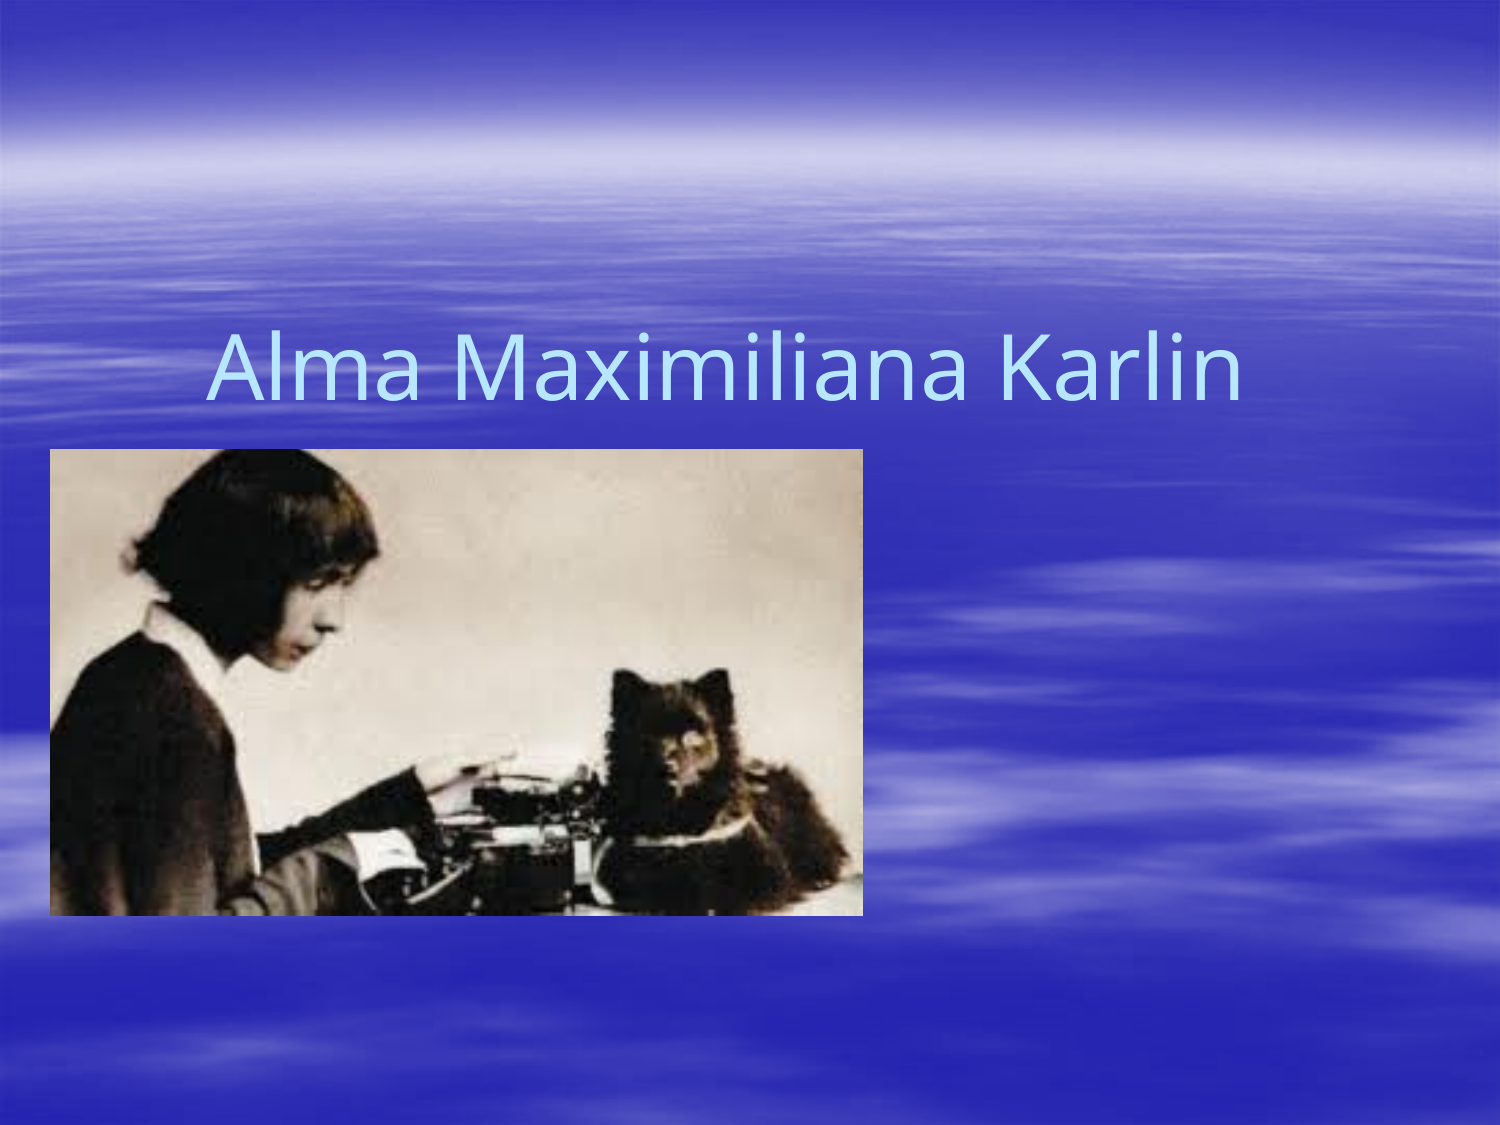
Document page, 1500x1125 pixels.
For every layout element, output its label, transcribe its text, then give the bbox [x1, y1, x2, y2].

title Alma Maximiliana Karlin [125, 262, 1329, 465]
picture [0, 0, 1500, 1125]
